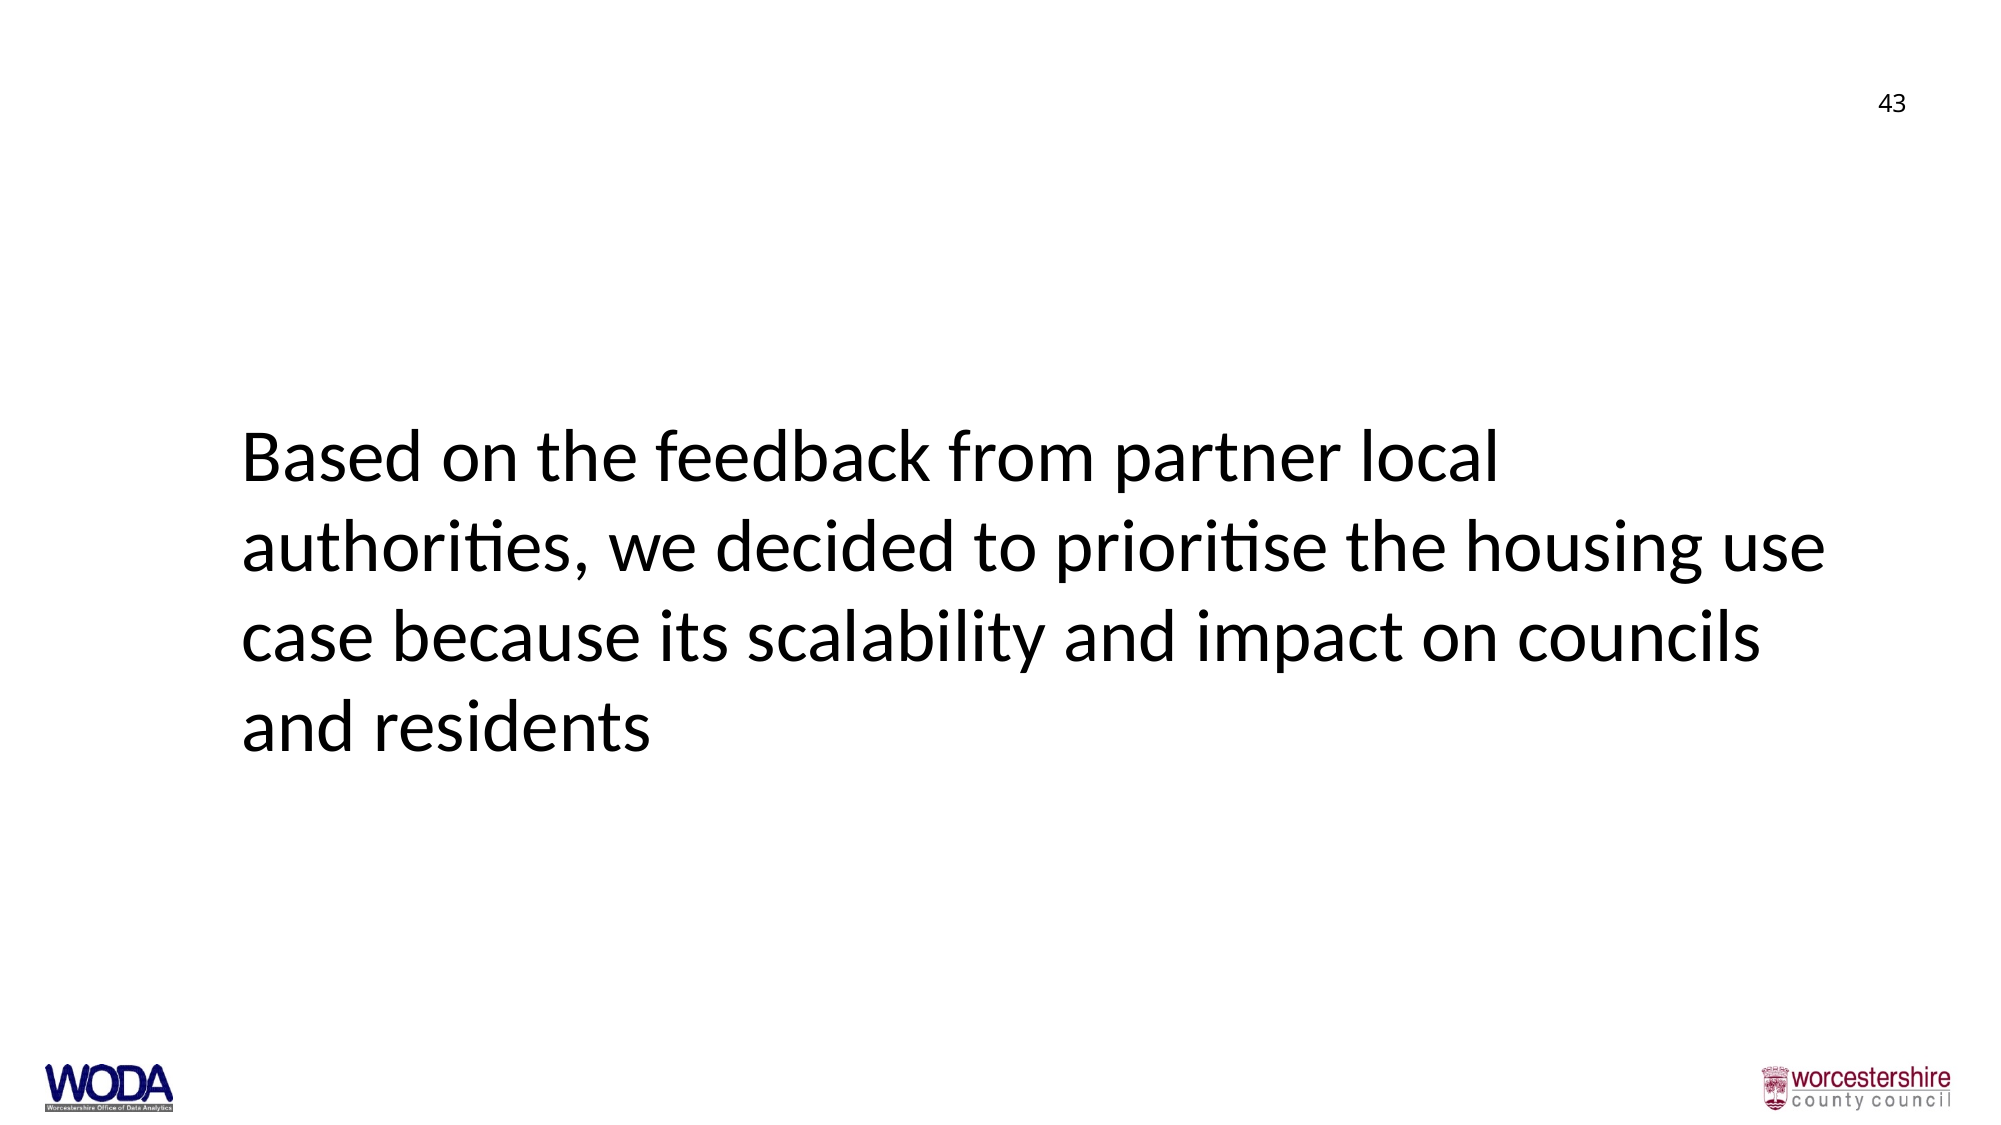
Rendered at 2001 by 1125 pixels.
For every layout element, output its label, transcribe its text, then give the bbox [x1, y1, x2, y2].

picture [45, 1064, 173, 1112]
text_box Based on the feedback from partner local authorities, we decided to prioritise the housing use case because its scalability and impact on councils and residents [226, 399, 1879, 778]
slide_number <number> [1850, 87, 1907, 148]
picture [1749, 1055, 1971, 1121]
